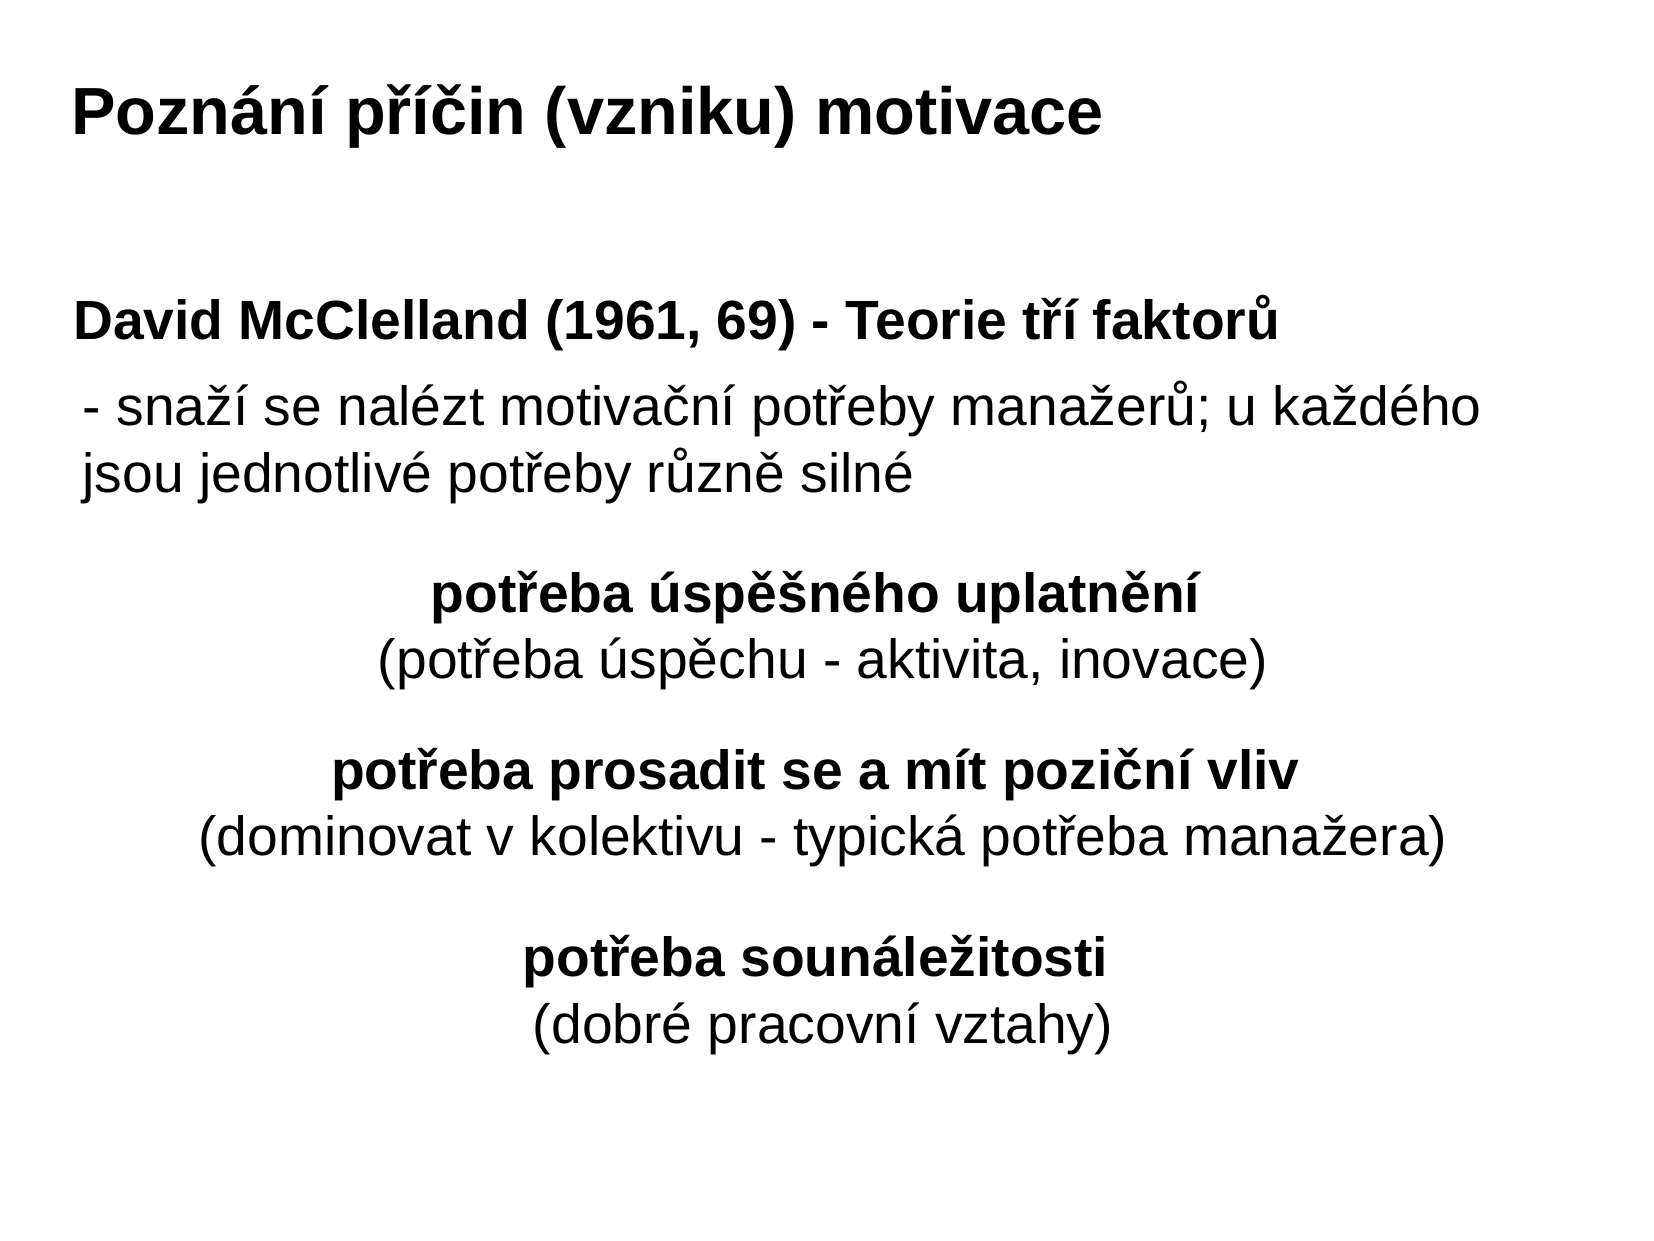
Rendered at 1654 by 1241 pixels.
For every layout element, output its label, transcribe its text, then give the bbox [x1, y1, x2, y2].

text_box - snaží se nalézt motivační potřeby manažerů; u každého jsou jednotlivé potřeby různě silné [67, 363, 1609, 512]
text_box potřeba úspěšného uplatnění (potřeba úspěchu - aktivita, inovace) [45, 549, 1602, 698]
text_box potřeba prosadit se a mít poziční vliv (dominovat v kolektivu - typická potřeba manažera) [45, 726, 1602, 875]
text_box potřeba sounáležitosti (dobré pracovní vztahy) [45, 913, 1602, 1062]
text_box Poznání příčin (vzniku) motivace [56, 60, 1569, 156]
text_box David McClelland (1961, 69) - Teorie tří faktorů [58, 276, 1313, 359]
